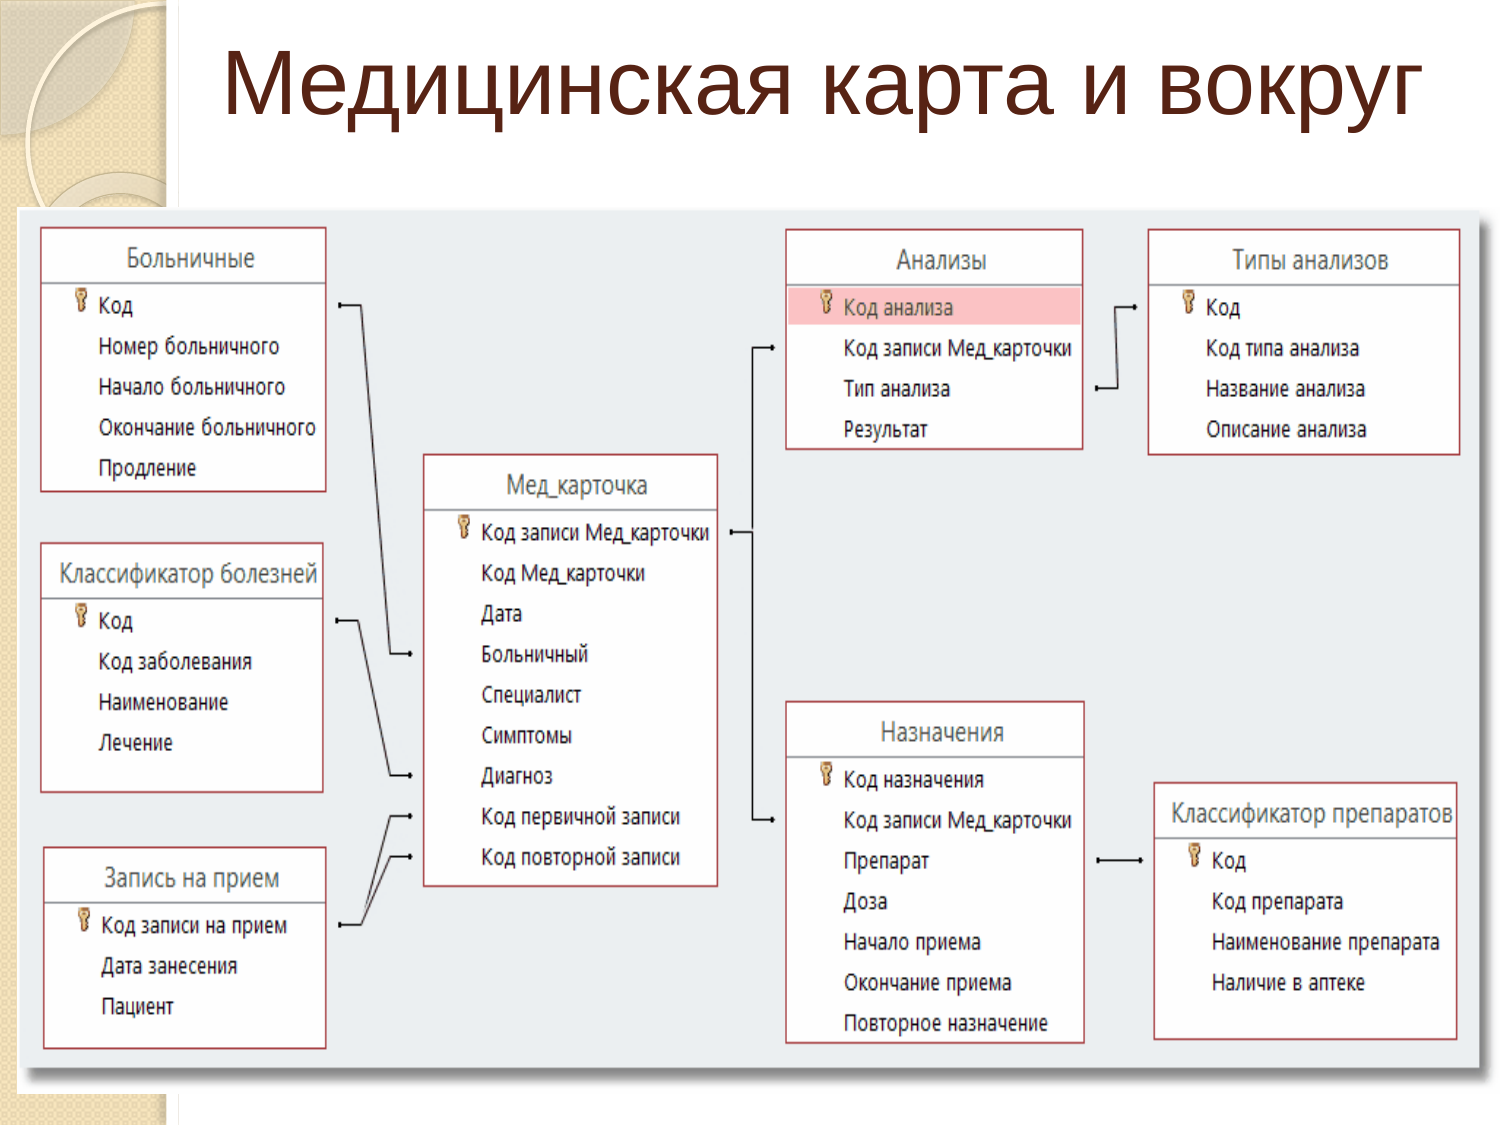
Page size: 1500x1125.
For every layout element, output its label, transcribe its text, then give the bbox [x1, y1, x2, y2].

picture [0, 13, 1500, 1125]
title Медицинская карта и вокруг [206, 13, 1466, 144]
picture [136, 0, 166, 4]
